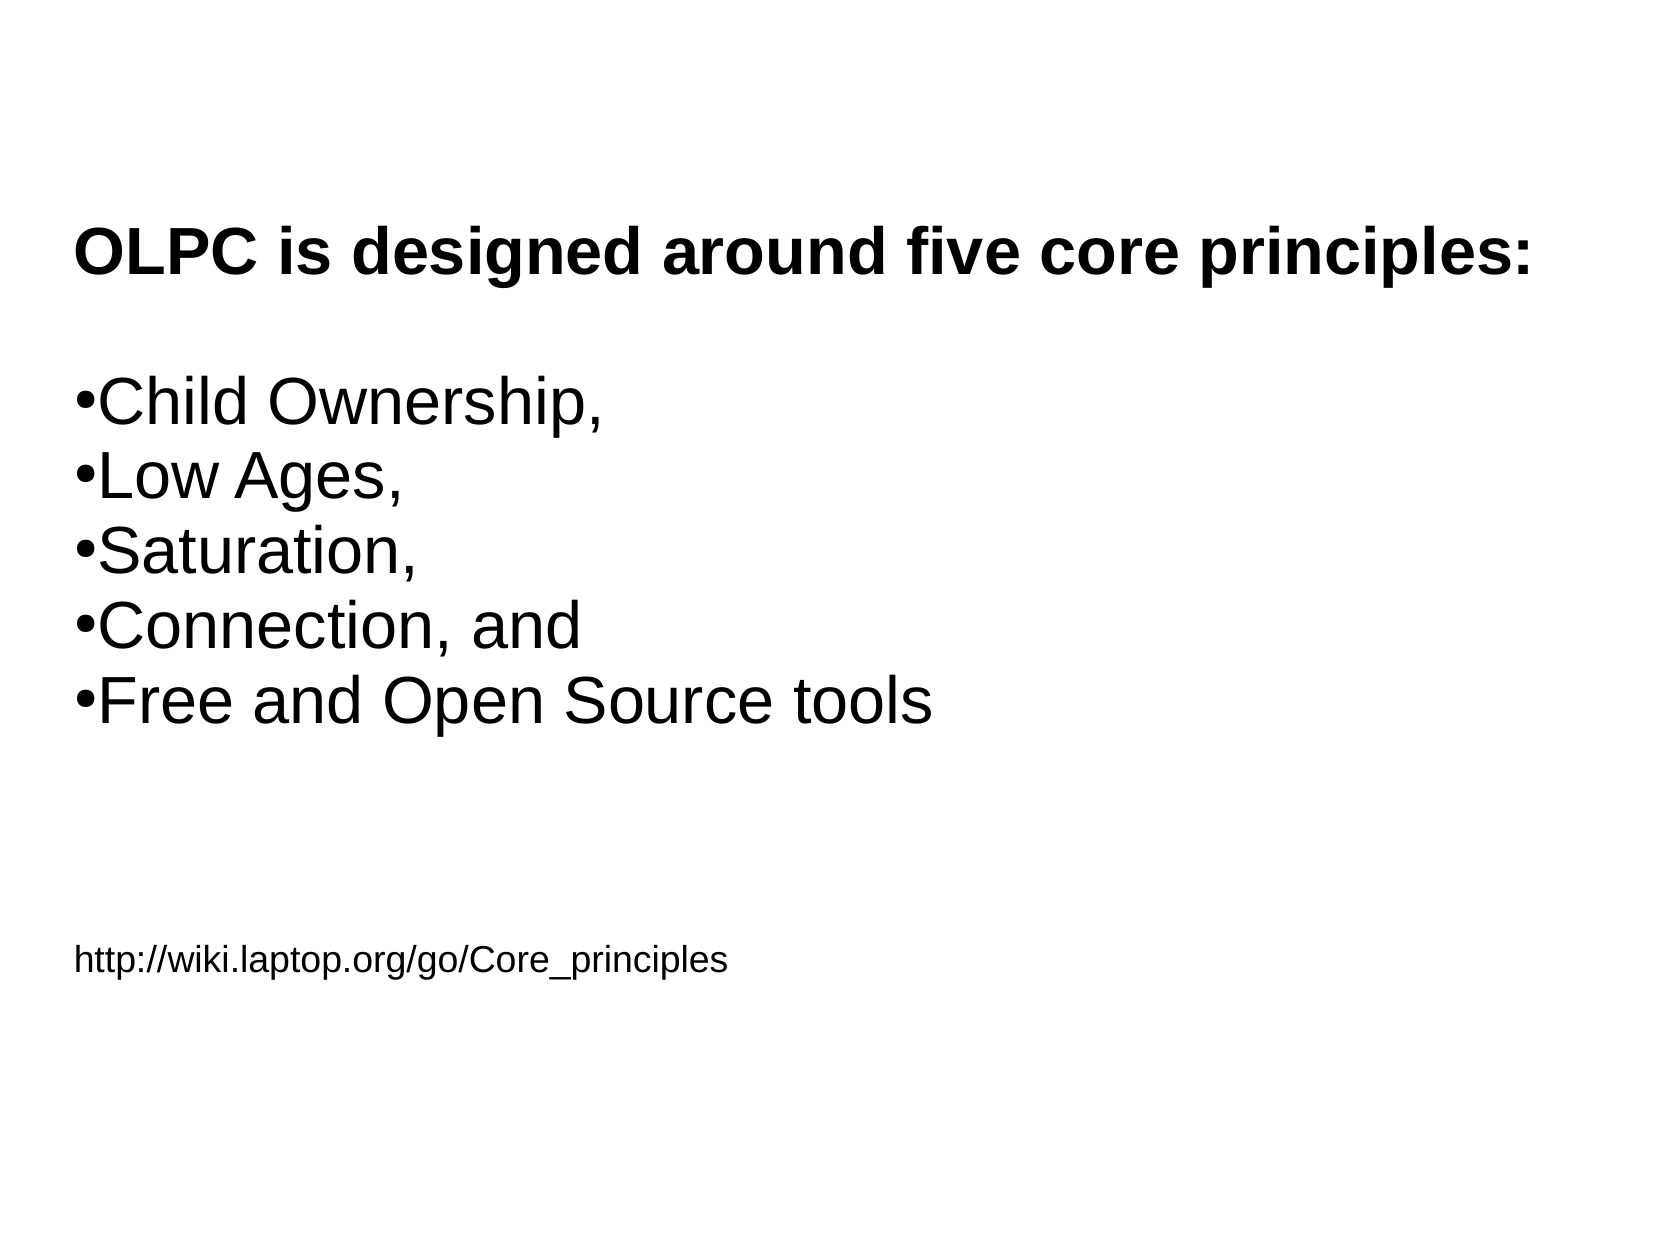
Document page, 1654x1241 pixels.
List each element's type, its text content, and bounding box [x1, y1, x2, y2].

text_box OLPC is designed around five core principles: Child Ownership, Low Ages, Saturation, Connection, and Free and Open Source tools http://wiki.laptop.org/go/Core_principles [59, 206, 1595, 988]
